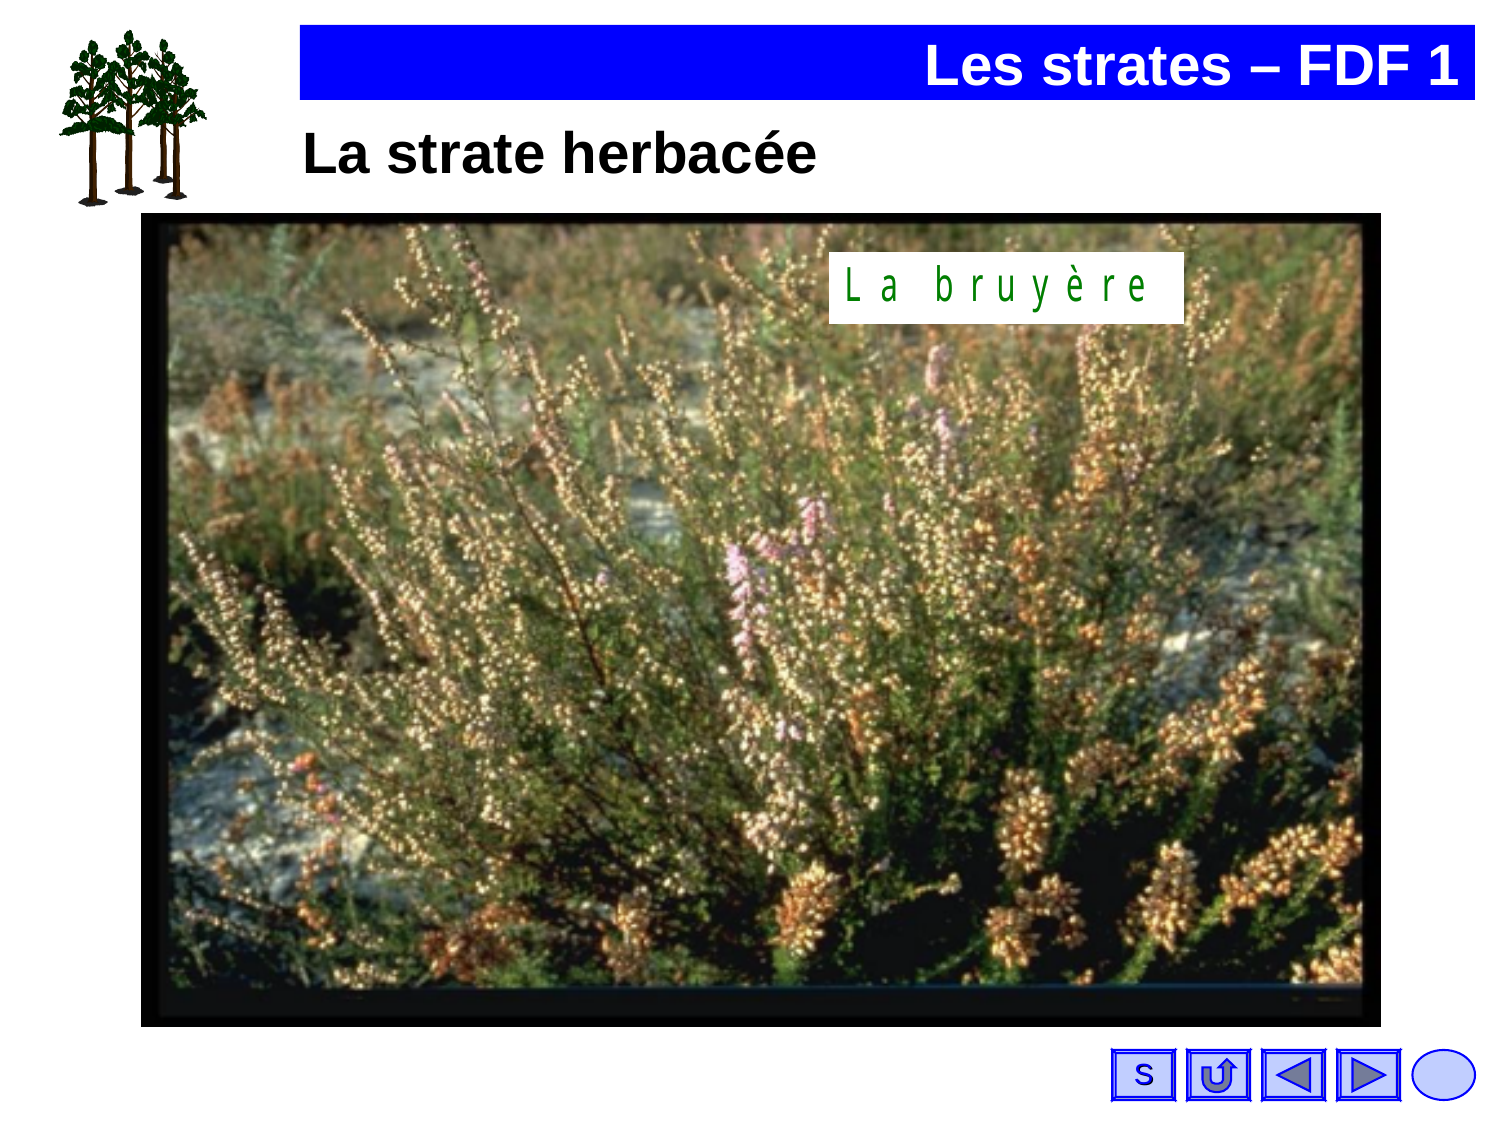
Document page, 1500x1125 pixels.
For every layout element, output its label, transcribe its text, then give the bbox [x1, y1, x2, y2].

text_box [1412, 1049, 1476, 1101]
text_box La strate herbacée [287, 113, 1096, 194]
picture [141, 213, 1382, 1028]
text_box Les strates – FDF 1 [299, 24, 1475, 100]
